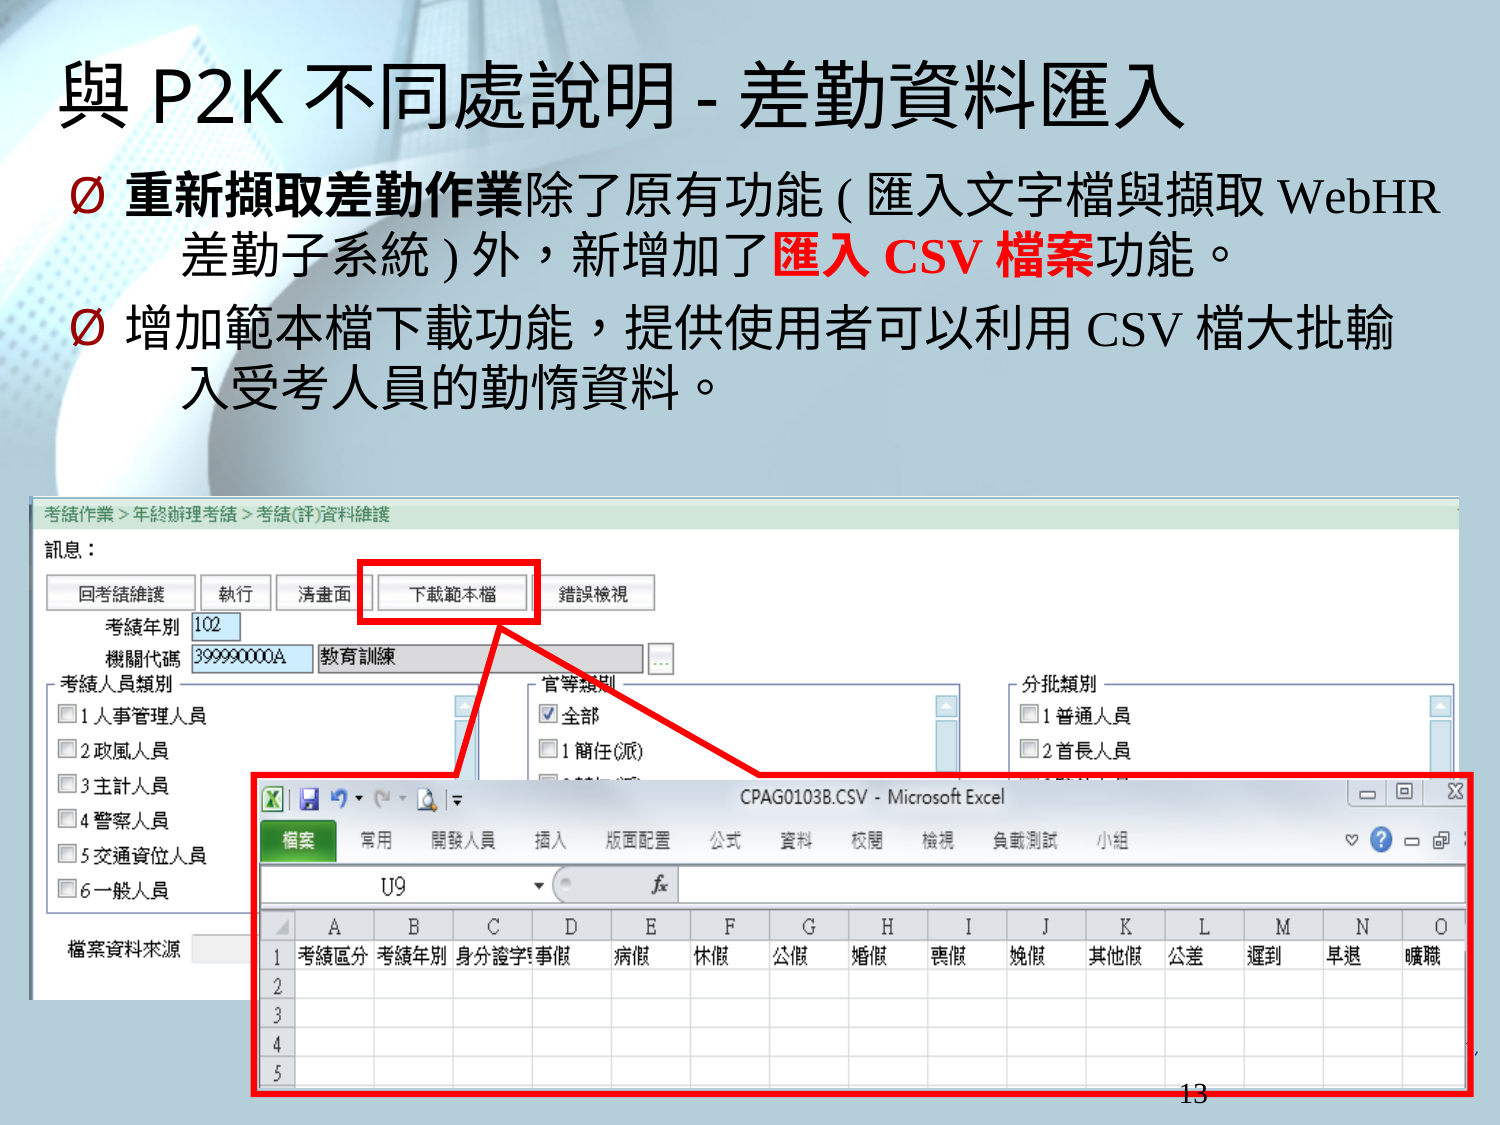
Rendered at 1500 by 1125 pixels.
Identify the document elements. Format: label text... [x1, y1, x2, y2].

picture [363, 566, 534, 618]
list 重新擷取差勤作業除了原有功能(匯入文字檔與擷取WebHR差勤子系統)外，新增加了匯入CSV檔案功能。 增加範本檔下載功能，提供使用者可以利用CSV檔大批輸入受考人員的勤惰資料。 [53, 156, 1457, 468]
picture [29, 496, 1459, 1000]
text_box [1163, 1066, 1477, 1125]
title 與P2K不同處說明-差勤資料匯入 [41, 0, 1388, 188]
picture [258, 634, 1466, 1088]
